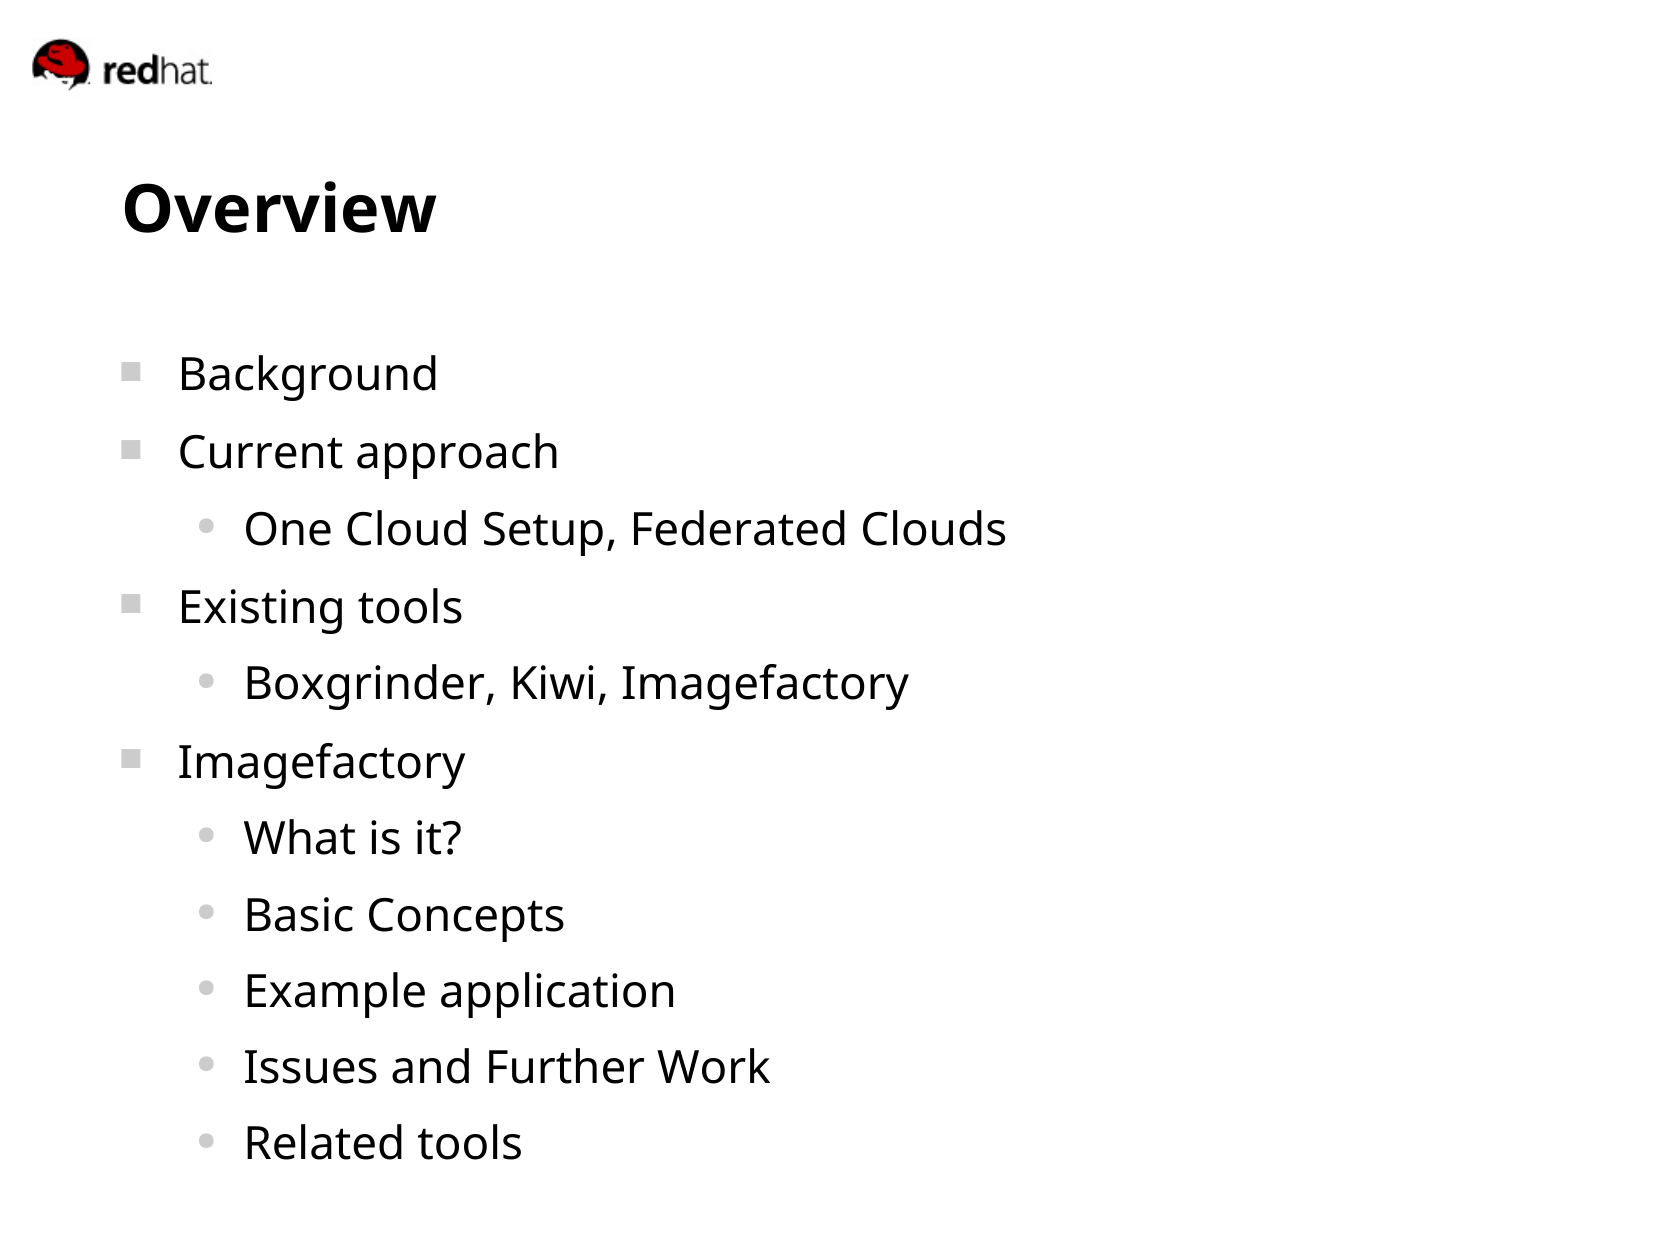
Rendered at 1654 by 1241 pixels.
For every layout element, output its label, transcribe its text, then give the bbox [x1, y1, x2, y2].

title Overview [121, 102, 1534, 310]
list Background Current approach One Cloud Setup, Federated Clouds Existing tools Boxgrinder, Kiwi, Imagefactory Imagefactory What is it? Basic Concepts Example application Issues and Further Work Related tools [121, 341, 1534, 1123]
picture [31, 37, 212, 98]
